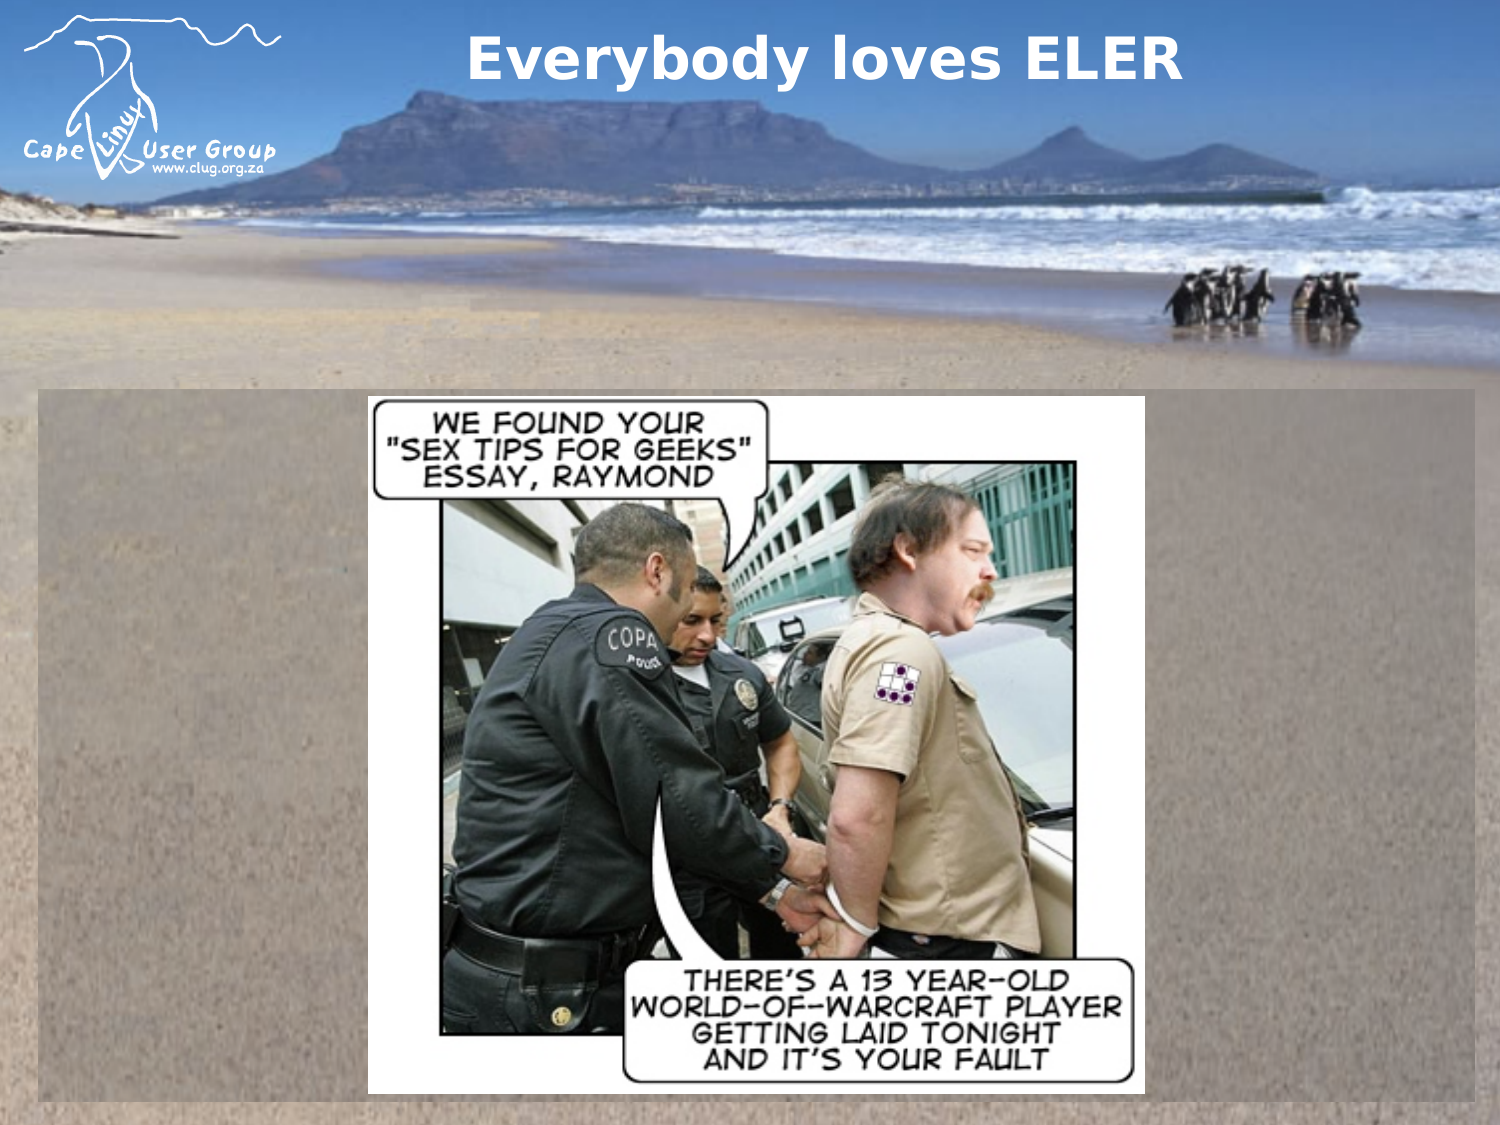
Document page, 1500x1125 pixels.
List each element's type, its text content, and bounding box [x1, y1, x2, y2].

title Everybody loves ELER [465, 0, 1484, 115]
picture [0, 0, 1500, 1125]
